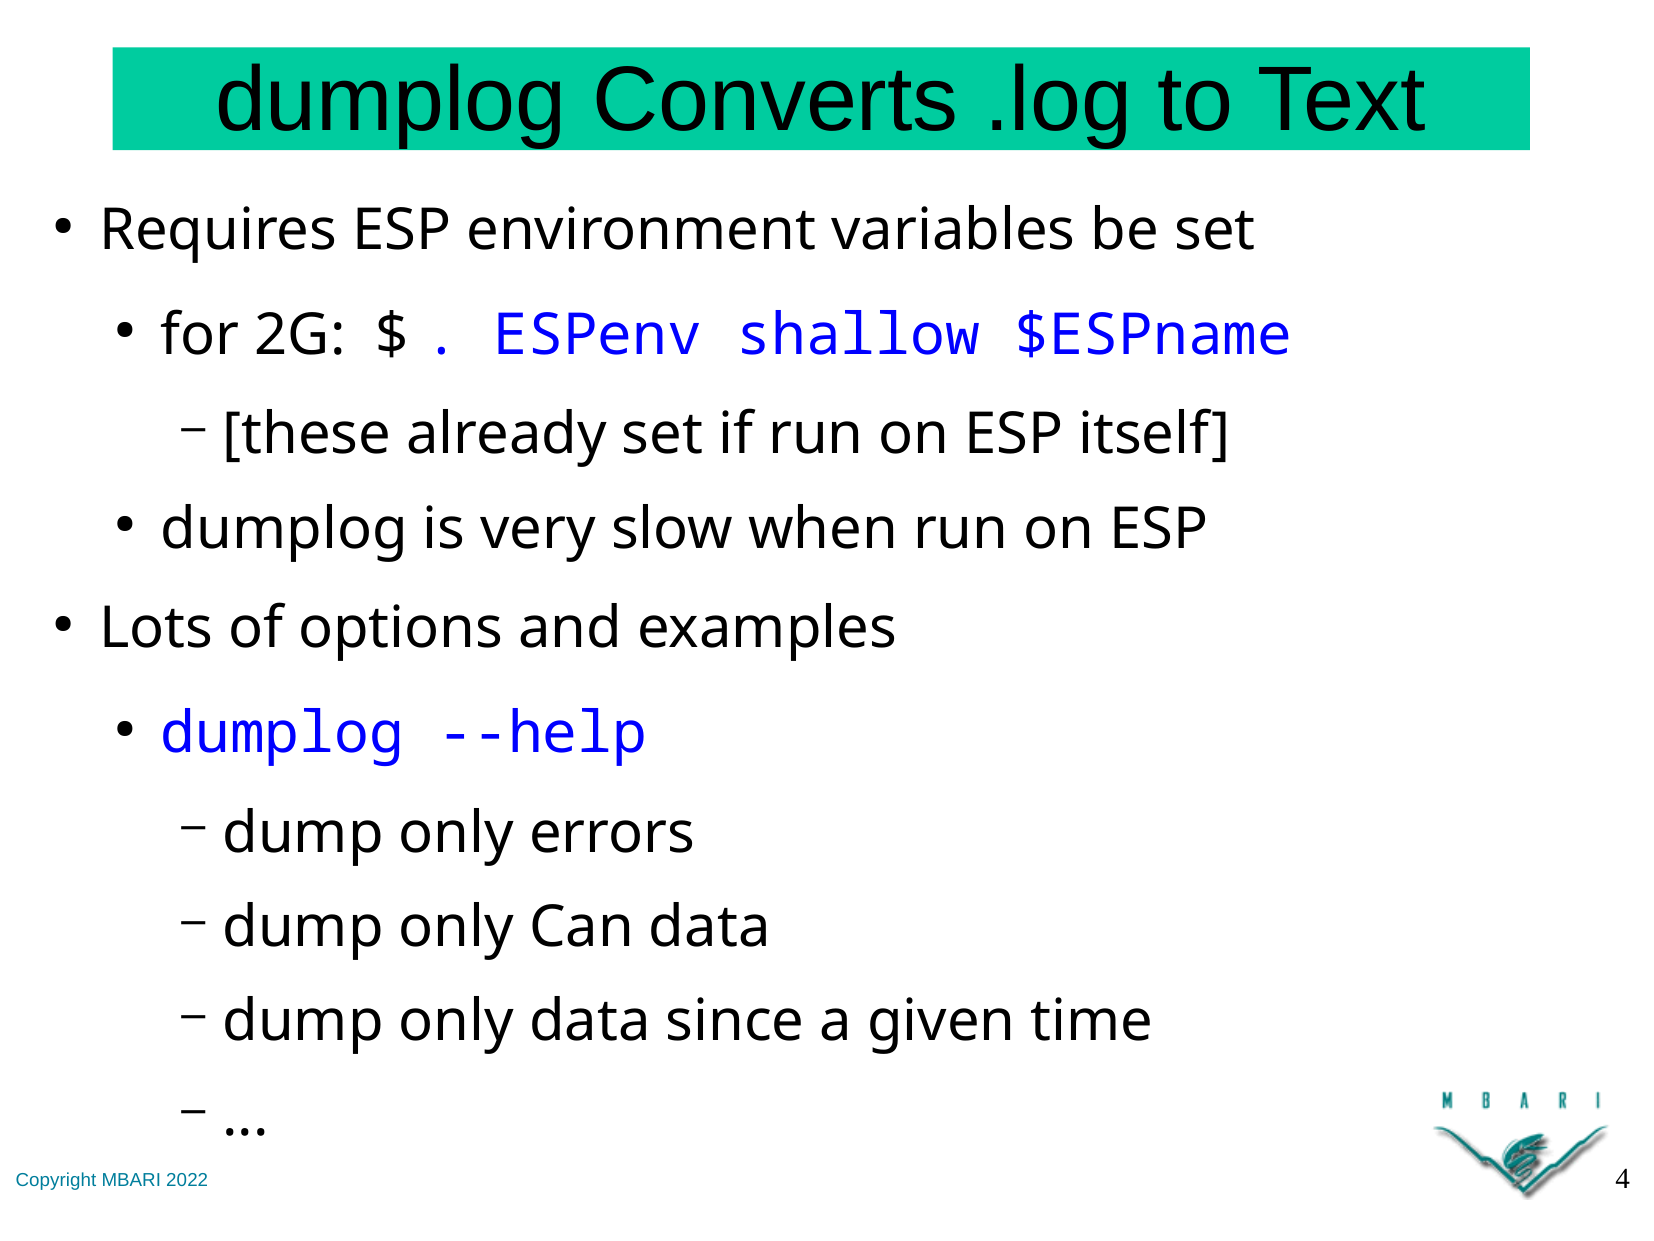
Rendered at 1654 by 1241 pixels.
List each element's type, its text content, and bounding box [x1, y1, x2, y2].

list Requires ESP environment variables be set for 2G: $ . ESPenv shallow $ESPname [these already set if run on ESP itself] dumplog is very slow when run on ESP Lots of options and examples dumplog --help dump only errors dump only Can data dump only data since a given time ... [37, 187, 1613, 1156]
picture [1426, 1156, 1613, 1200]
title dumplog Converts .log to Text [112, 47, 1530, 151]
